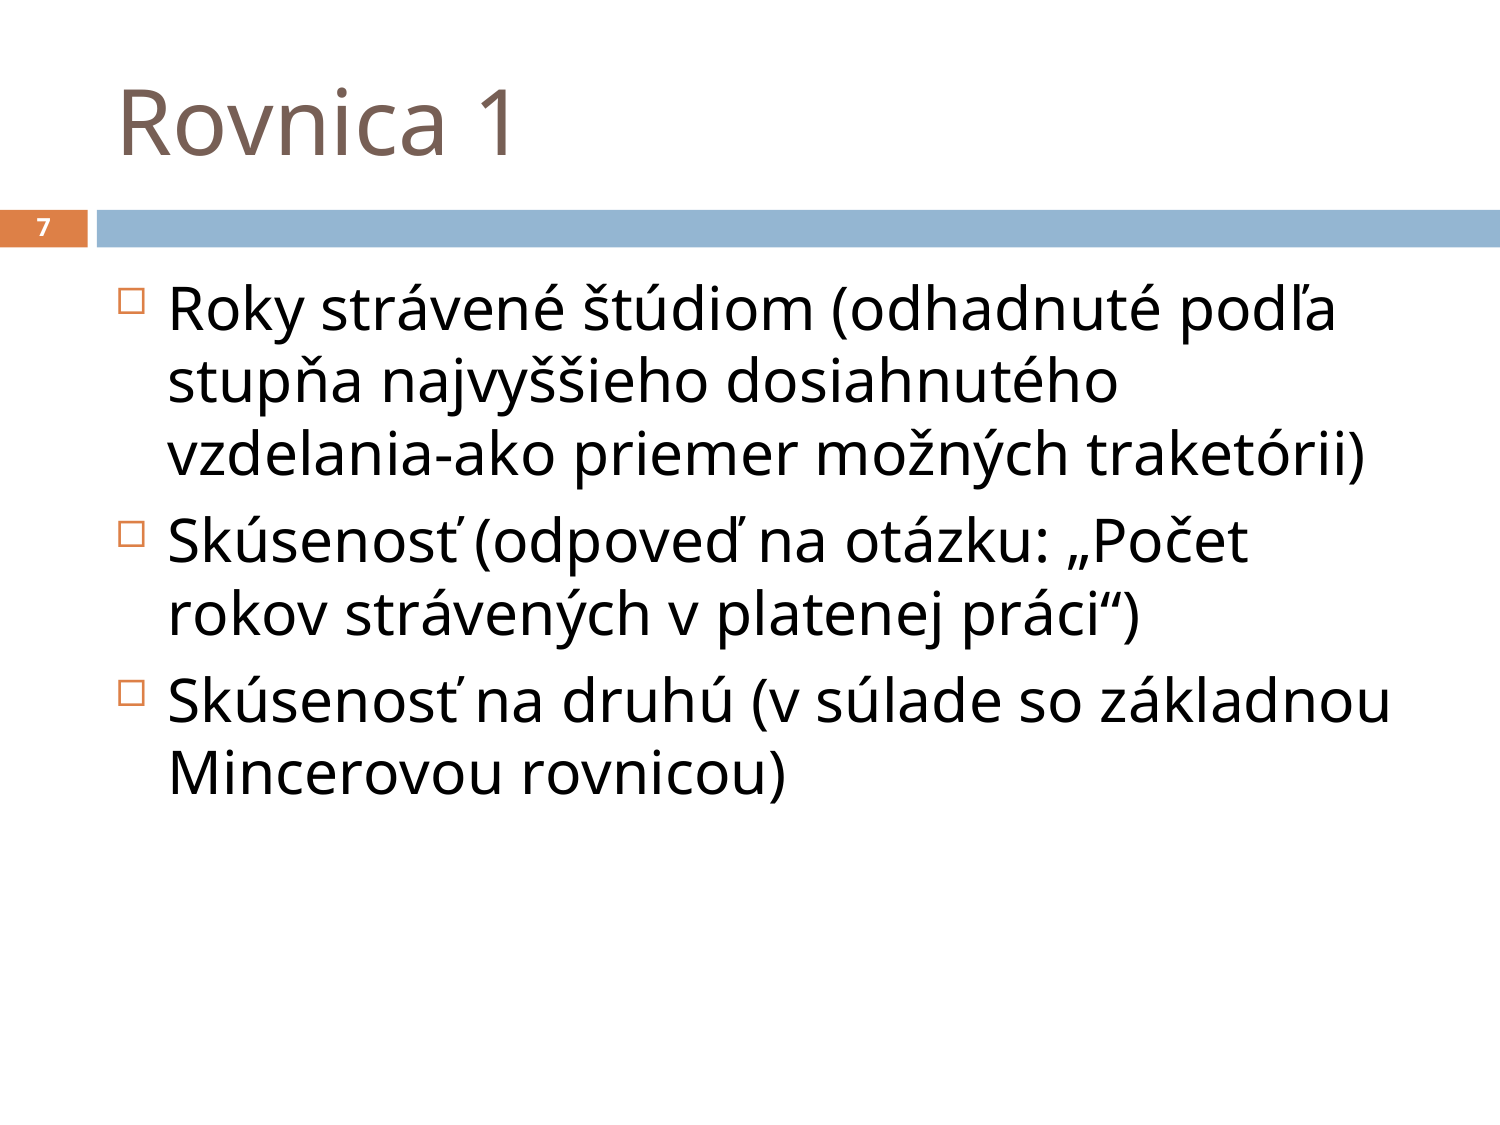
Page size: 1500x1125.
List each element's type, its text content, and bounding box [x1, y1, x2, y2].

list Roky strávené štúdiom (odhadnuté podľa stupňa najvyššieho dosiahnutého vzdelania-ako priemer možných traketórii) Skúsenosť (odpoveď na otázku: „Počet rokov strávených v platenej práci“) Skúsenosť na druhú (v súlade so základnou Mincerovou rovnicou) [100, 262, 1438, 1000]
title Rovnica 1 [100, 37, 1438, 201]
text_box <number> [0, 208, 88, 249]
